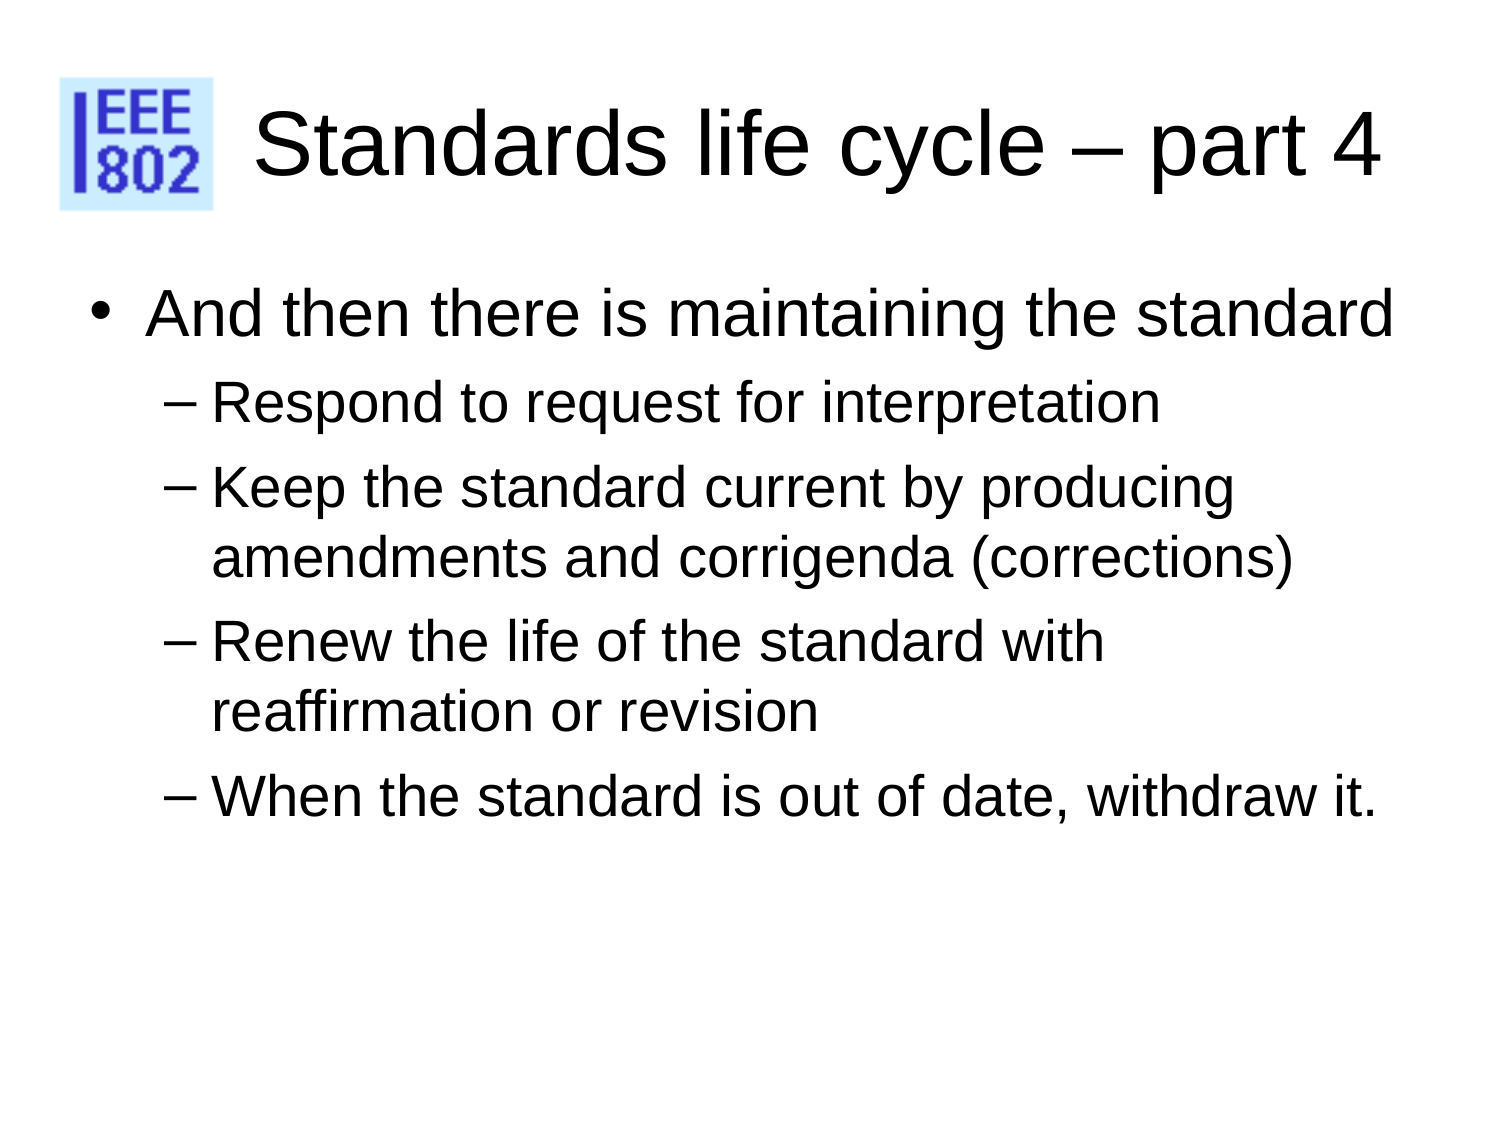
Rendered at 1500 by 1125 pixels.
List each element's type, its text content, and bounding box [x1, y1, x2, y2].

text_box Standards life cycle – part 4 [212, 45, 1425, 233]
picture [37, 49, 232, 250]
text_box And then there is maintaining the standard Respond to request for interpretation Keep the standard current by producing amendments and corrigenda (corrections) Renew the life of the standard with reaffirmation or revision When the standard is out of date, withdraw it. [74, 262, 1425, 1005]
